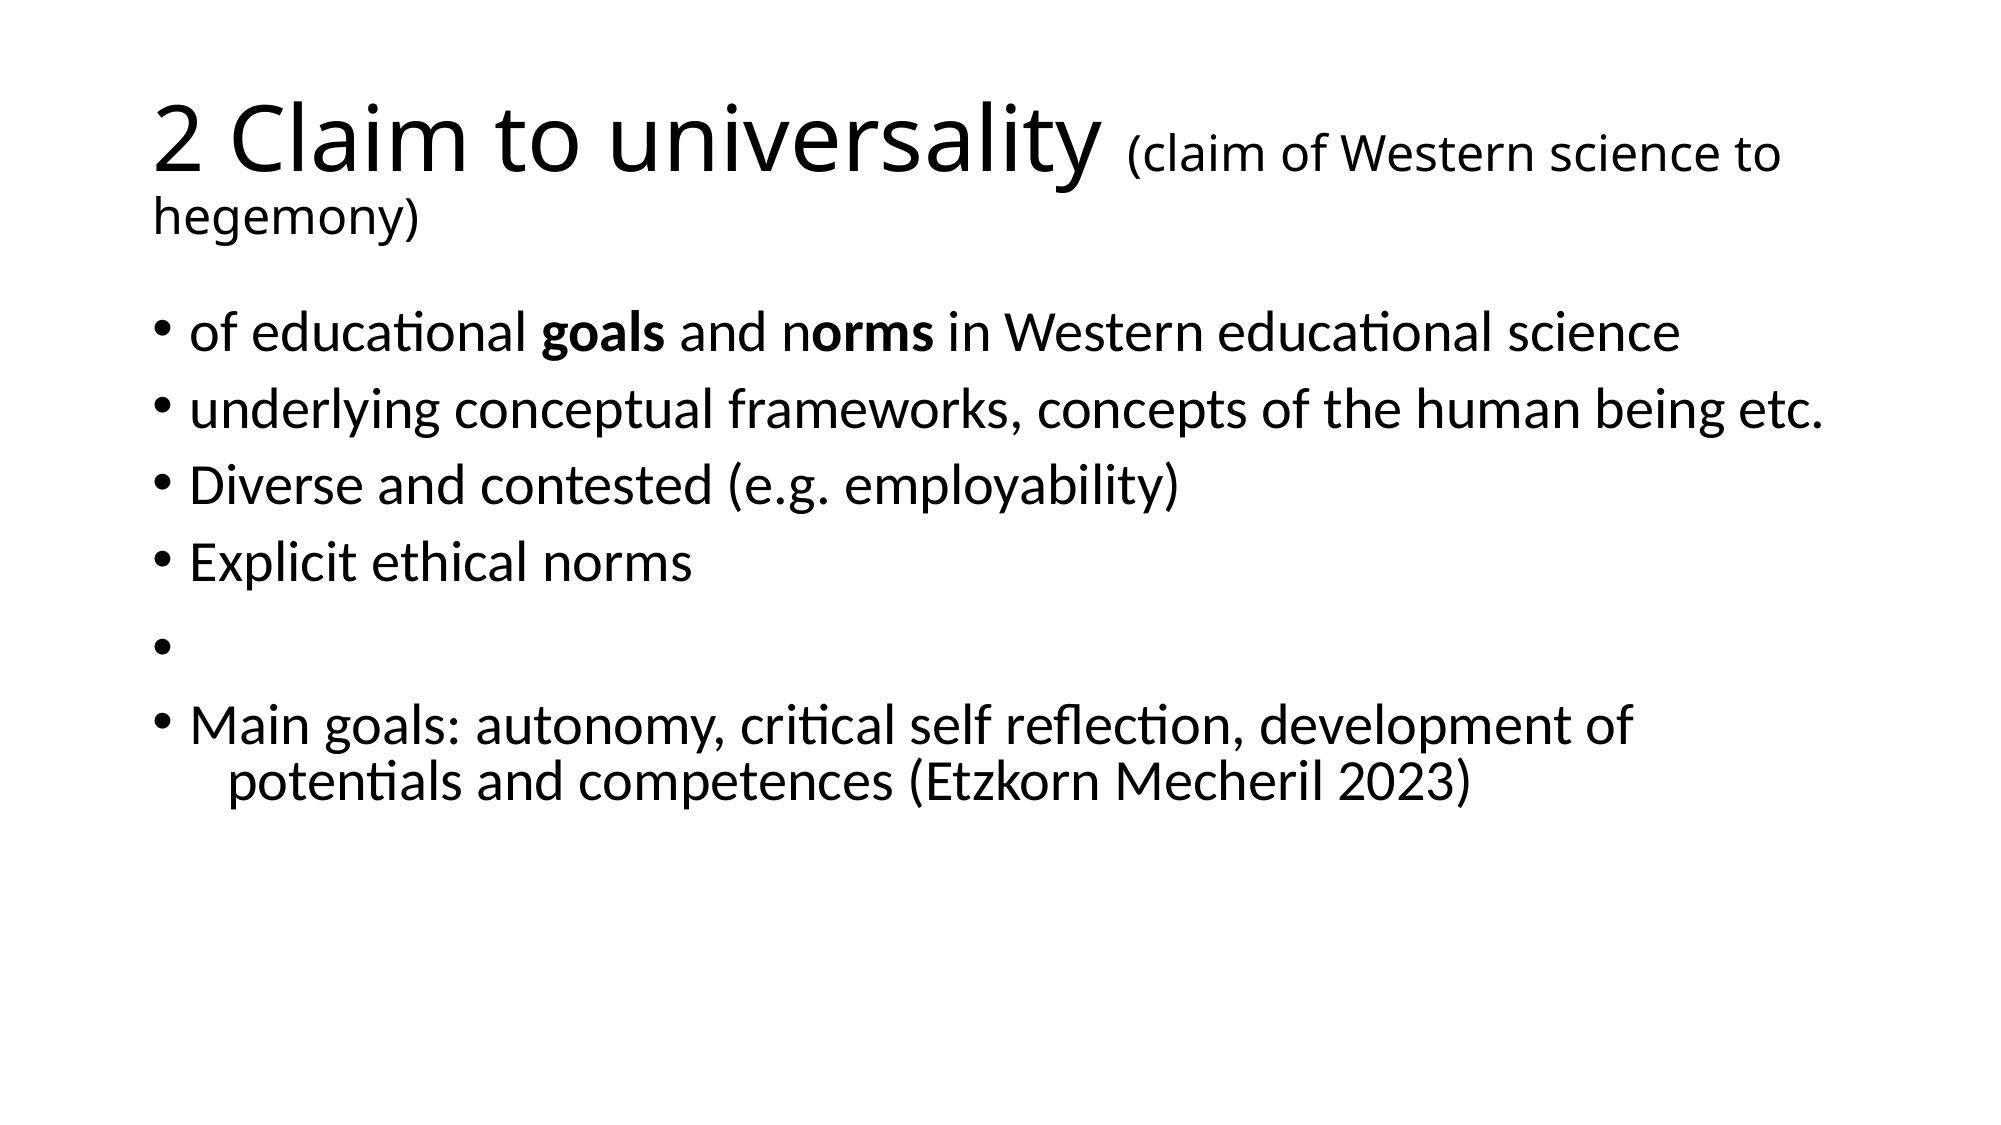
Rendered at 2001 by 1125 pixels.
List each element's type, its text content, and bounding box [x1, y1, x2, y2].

title 2 Claim to universality (claim of Western science to hegemony) [137, 59, 1863, 278]
list of educational goals and norms in Western educational science underlying conceptual frameworks, concepts of the human being etc. Diverse and contested (e.g. employability) Explicit ethical norms Main goals: autonomy, critical self reflection, development of potentials and competences (Etzkorn Mecheril 2023) [137, 299, 1863, 1014]
